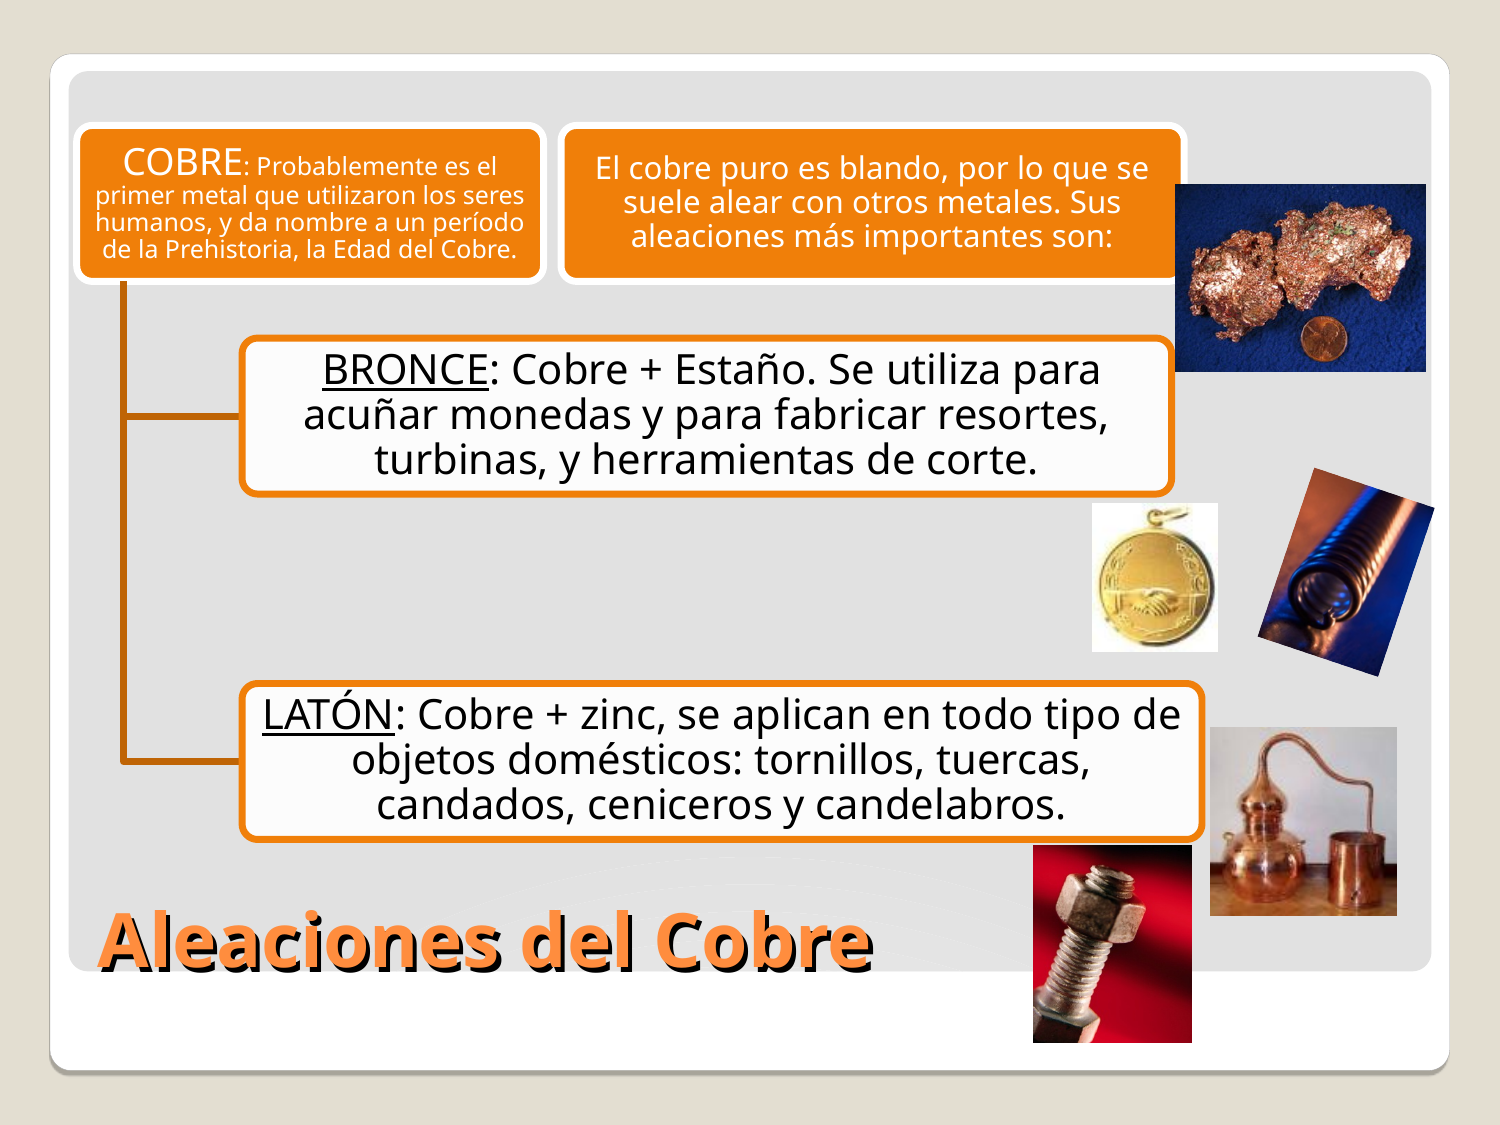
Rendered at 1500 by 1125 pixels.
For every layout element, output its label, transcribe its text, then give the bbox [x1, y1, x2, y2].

picture [1092, 503, 1218, 652]
text_box LATÓN: Cobre + zinc, se aplican en todo tipo de objetos domésticos: tornillos, tuercas, candados, ceniceros y candelabros. [242, 683, 1203, 840]
title Aleaciones del Cobre [82, 817, 1426, 991]
text_box El cobre puro es blando, por lo que se suele alear con otros metales. Sus aleaciones más importantes son: [561, 125, 1185, 282]
text_box COBRE: Probablemente es el primer metal que utilizaron los seres humanos, y da nombre a un período de la Prehistoria, la Edad del Cobre. [76, 125, 544, 282]
picture [1175, 184, 1426, 372]
picture [1210, 727, 1397, 916]
text_box BRONCE: Cobre + Estaño. Se utiliza para acuñar monedas y para fabricar resortes, turbinas, y herramientas de corte. [242, 338, 1172, 495]
picture [1257, 468, 1435, 677]
picture [1033, 846, 1192, 1043]
